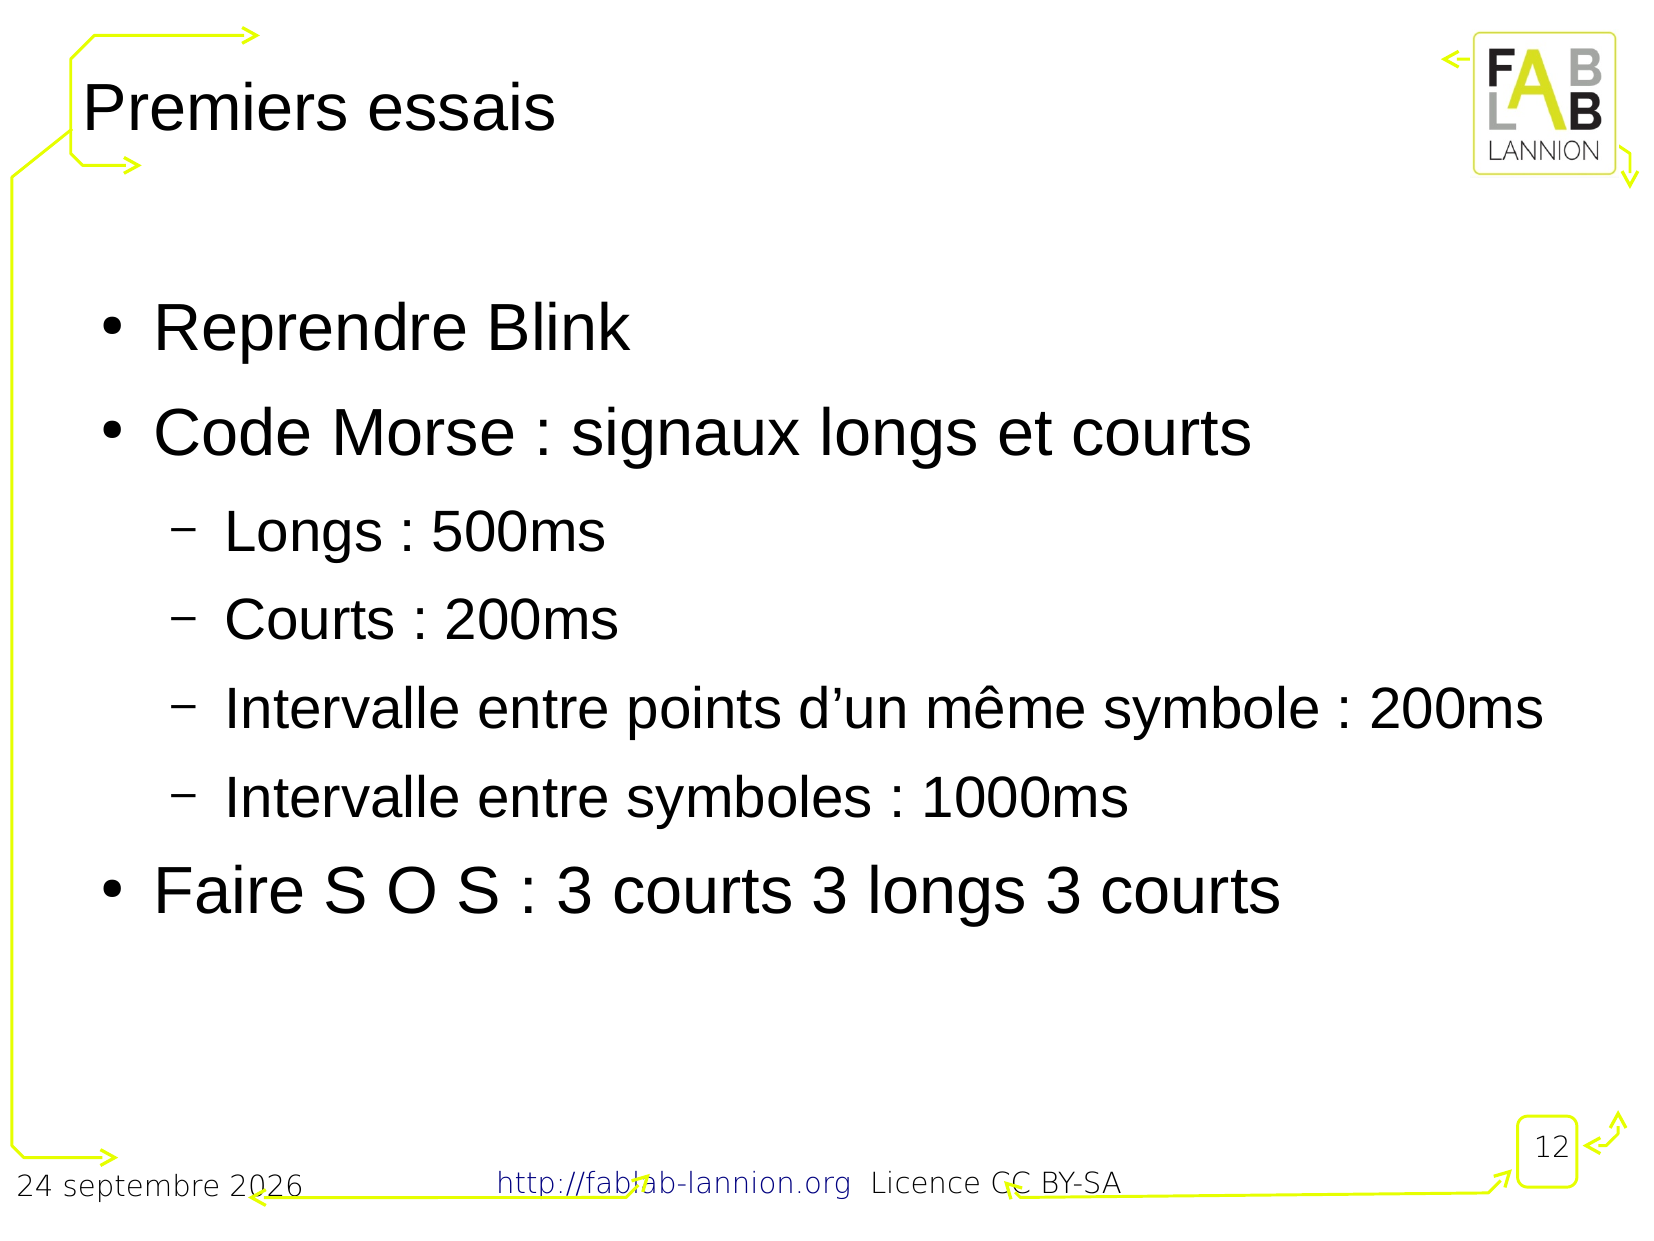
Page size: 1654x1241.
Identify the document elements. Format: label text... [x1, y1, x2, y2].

title Premiers essais [82, 49, 1441, 166]
list Reprendre Blink Code Morse : signaux longs et courts Longs : 500ms Courts : 200ms Intervalle entre points d’un même symbole : 200ms Intervalle entre symboles : 1000ms Faire S O S : 3 courts 3 longs 3 courts [82, 290, 1571, 1010]
picture [1470, 29, 1619, 178]
